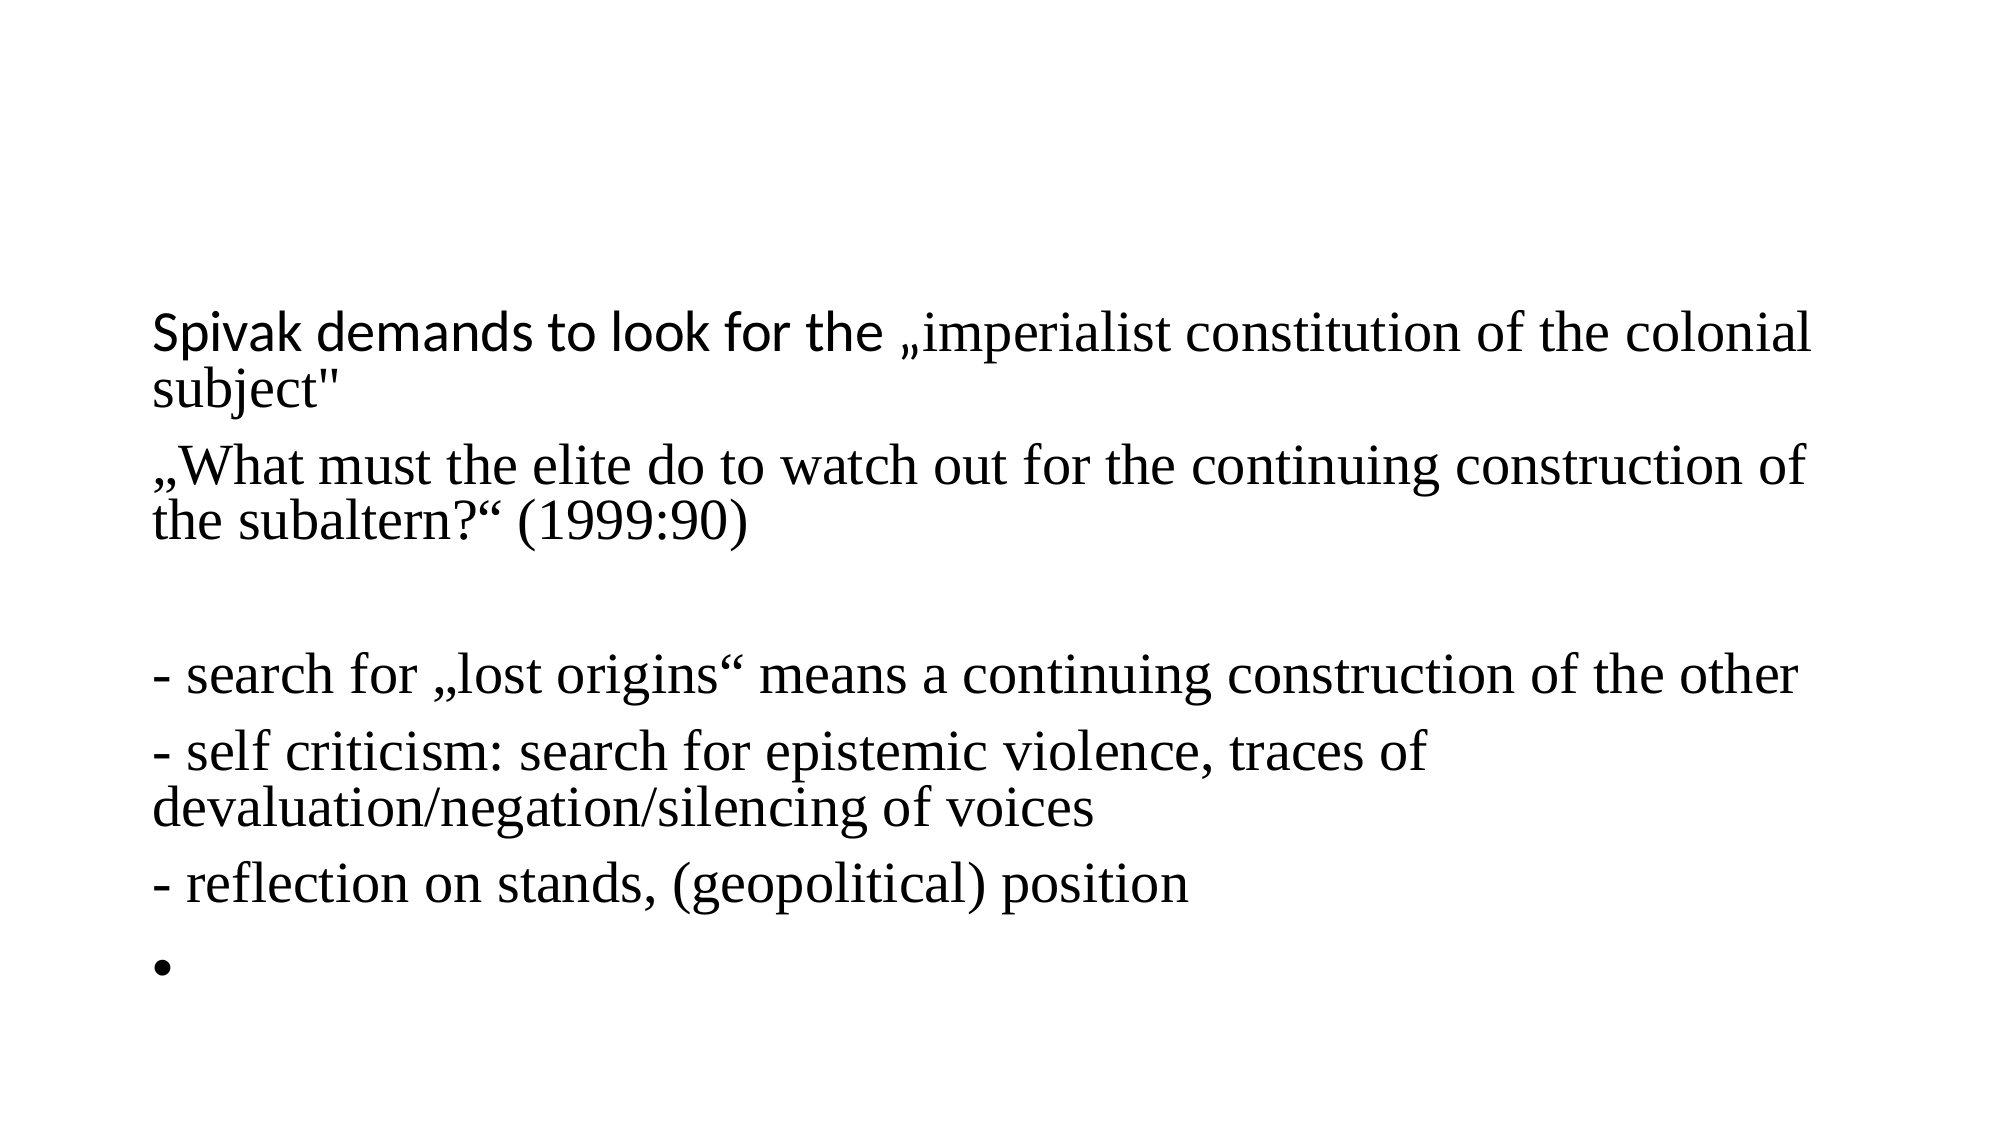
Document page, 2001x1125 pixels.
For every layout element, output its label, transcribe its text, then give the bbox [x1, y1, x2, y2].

list Spivak demands to look for the „imperialist constitution of the colonial subject" „What must the elite do to watch out for the continuing construction of the subaltern?“ (1999:90) - search for „lost origins“ means a continuing construction of the other - self criticism: search for epistemic violence, traces of devaluation/negation/silencing of voices - reflection on stands, (geopolitical) position [137, 299, 1863, 1014]
